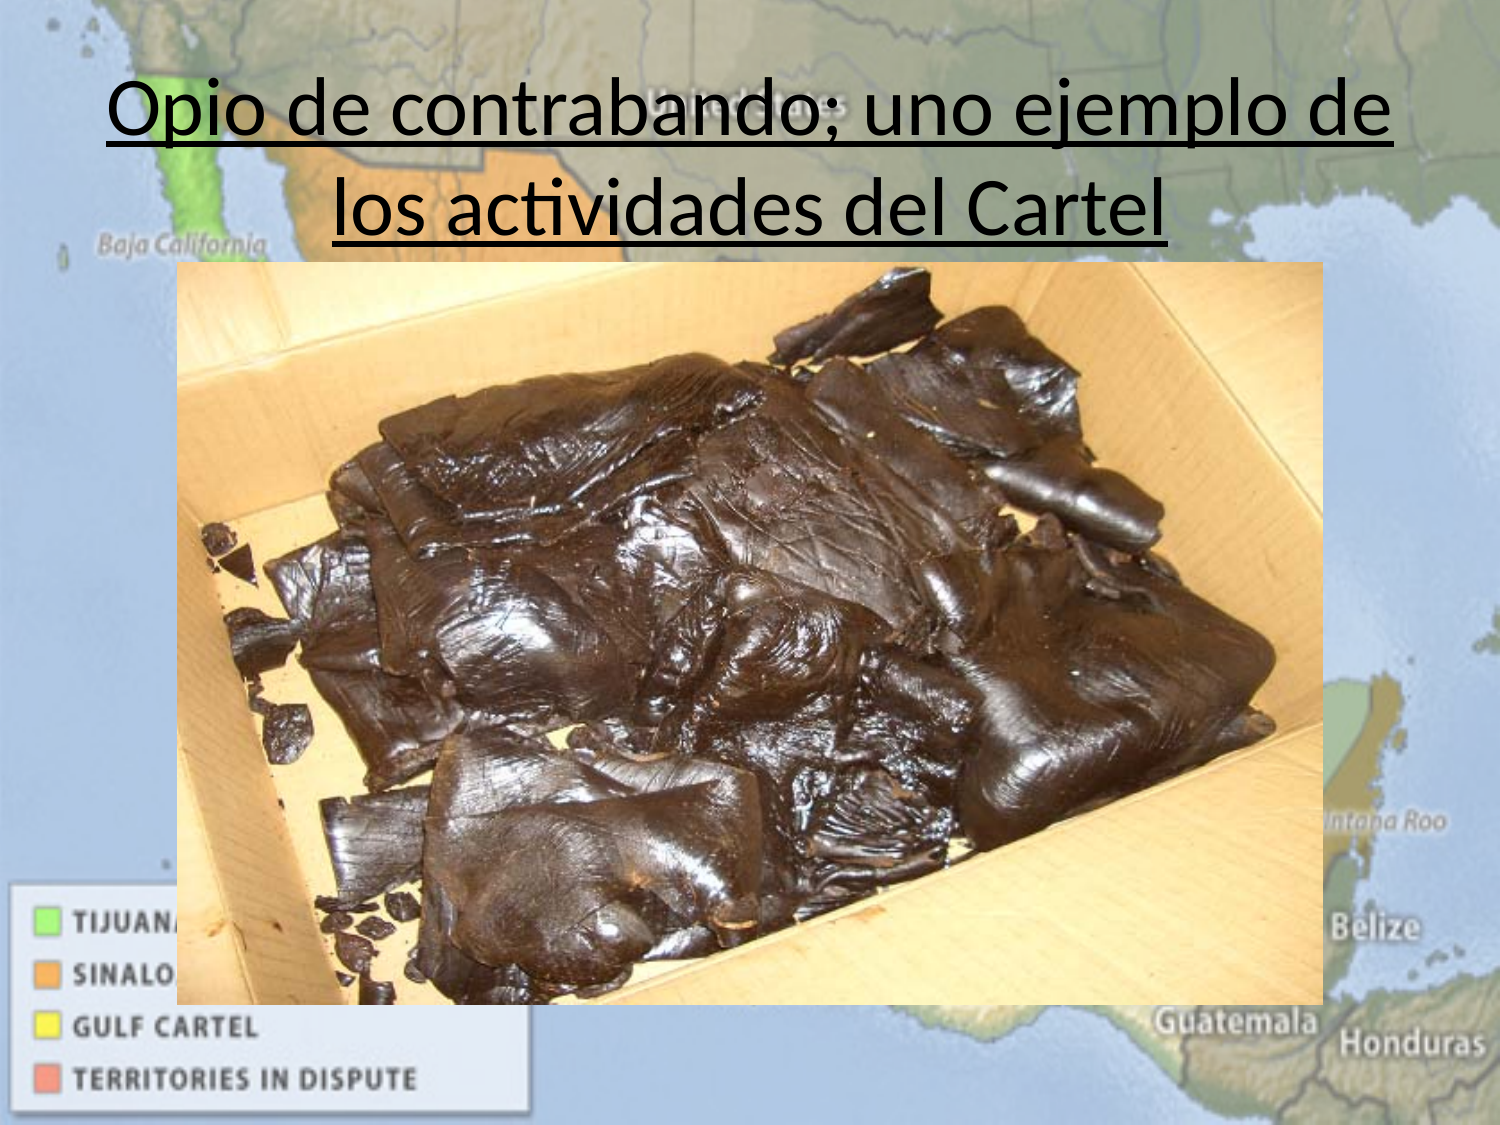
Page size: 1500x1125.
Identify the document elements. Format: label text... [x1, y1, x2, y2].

title Opio de contrabando; uno ejemplo de los actividades del Cartel [75, 45, 1426, 233]
picture [177, 262, 1323, 1005]
